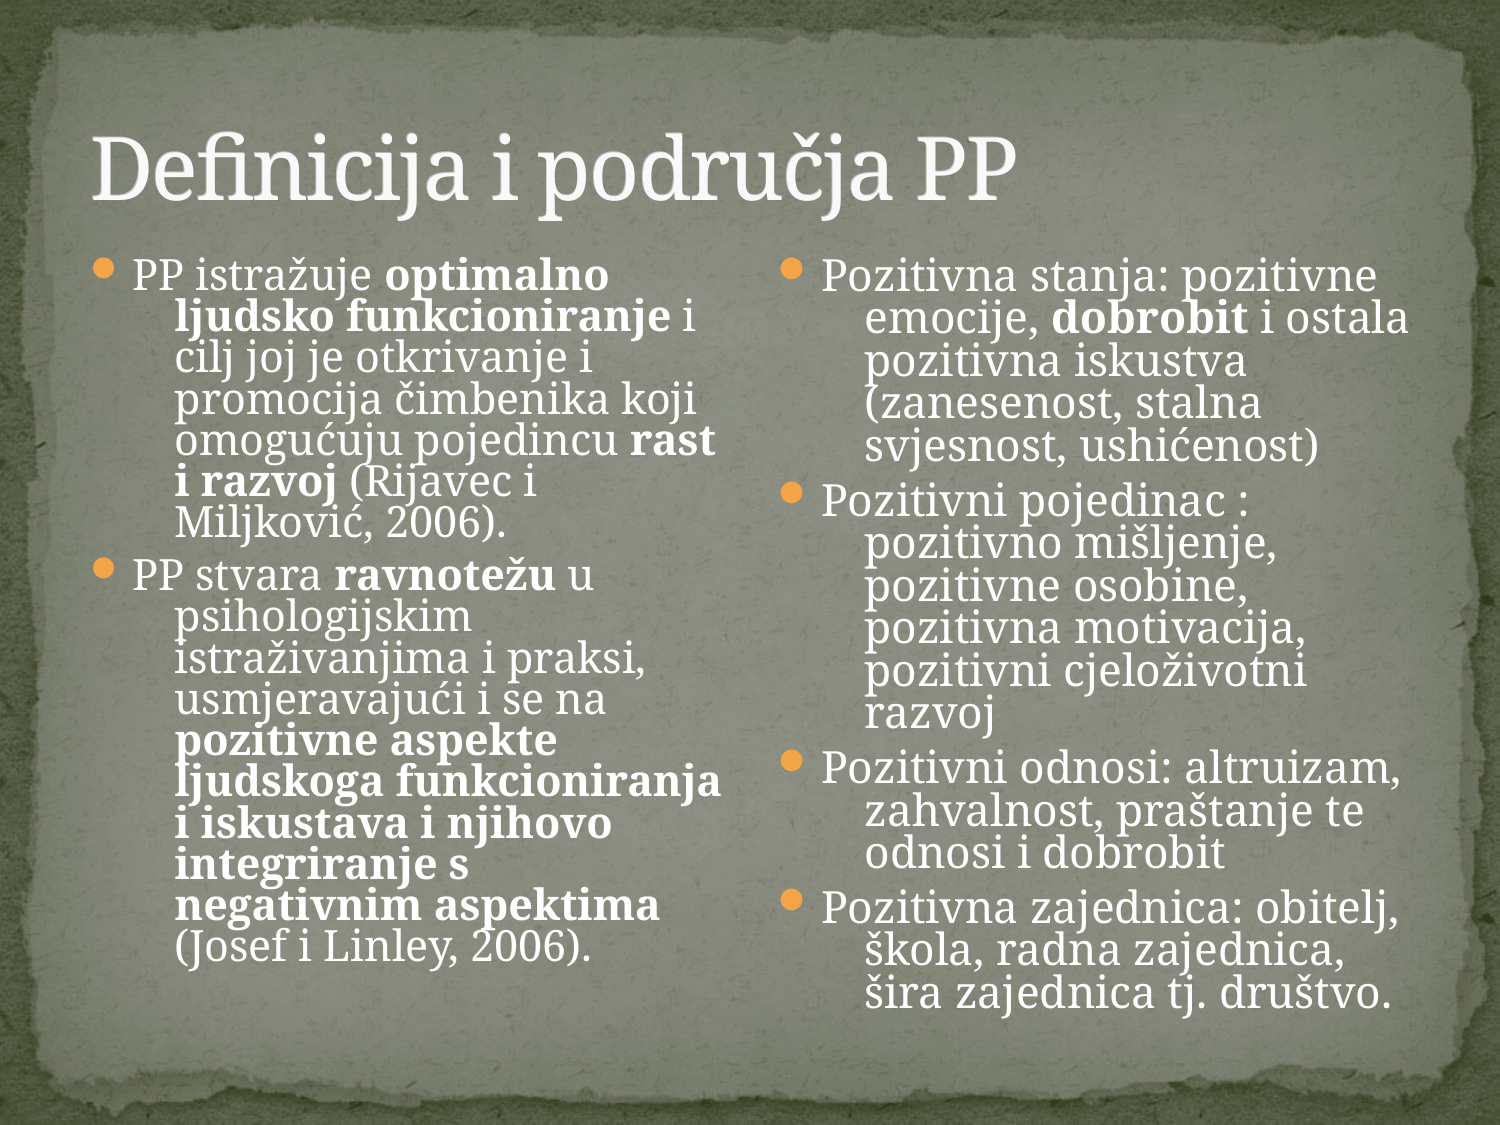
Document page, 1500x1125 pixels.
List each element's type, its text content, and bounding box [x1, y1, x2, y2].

title Definicija i područja PP [75, 24, 1426, 225]
list PP istražuje optimalno ljudsko funkcioniranje i cilj joj je otkrivanje i promocija čimbenika koji omogućuju pojedincu rast i razvoj (Rijavec i Miljković, 2006). PP stvara ravnotežu u psihologijskim istraživanjima i praksi, usmjeravajući i se na pozitivne aspekte ljudskoga funkcioniranja i iskustava i njihovo integriranje s negativnim aspektima (Josef i Linley, 2006). [75, 249, 742, 1000]
list Pozitivna stanja: pozitivne emocije, dobrobit i ostala pozitivna iskustva (zanesenost, stalna svjesnost, ushićenost) Pozitivni pojedinac : pozitivno mišljenje, pozitivne osobine, pozitivna motivacija, pozitivni cjeloživotni razvoj Pozitivni odnosi: altruizam, zahvalnost, praštanje te odnosi i dobrobit Pozitivna zajednica: obitelj, škola, radna zajednica, šira zajednica tj. društvo. [762, 249, 1429, 1095]
